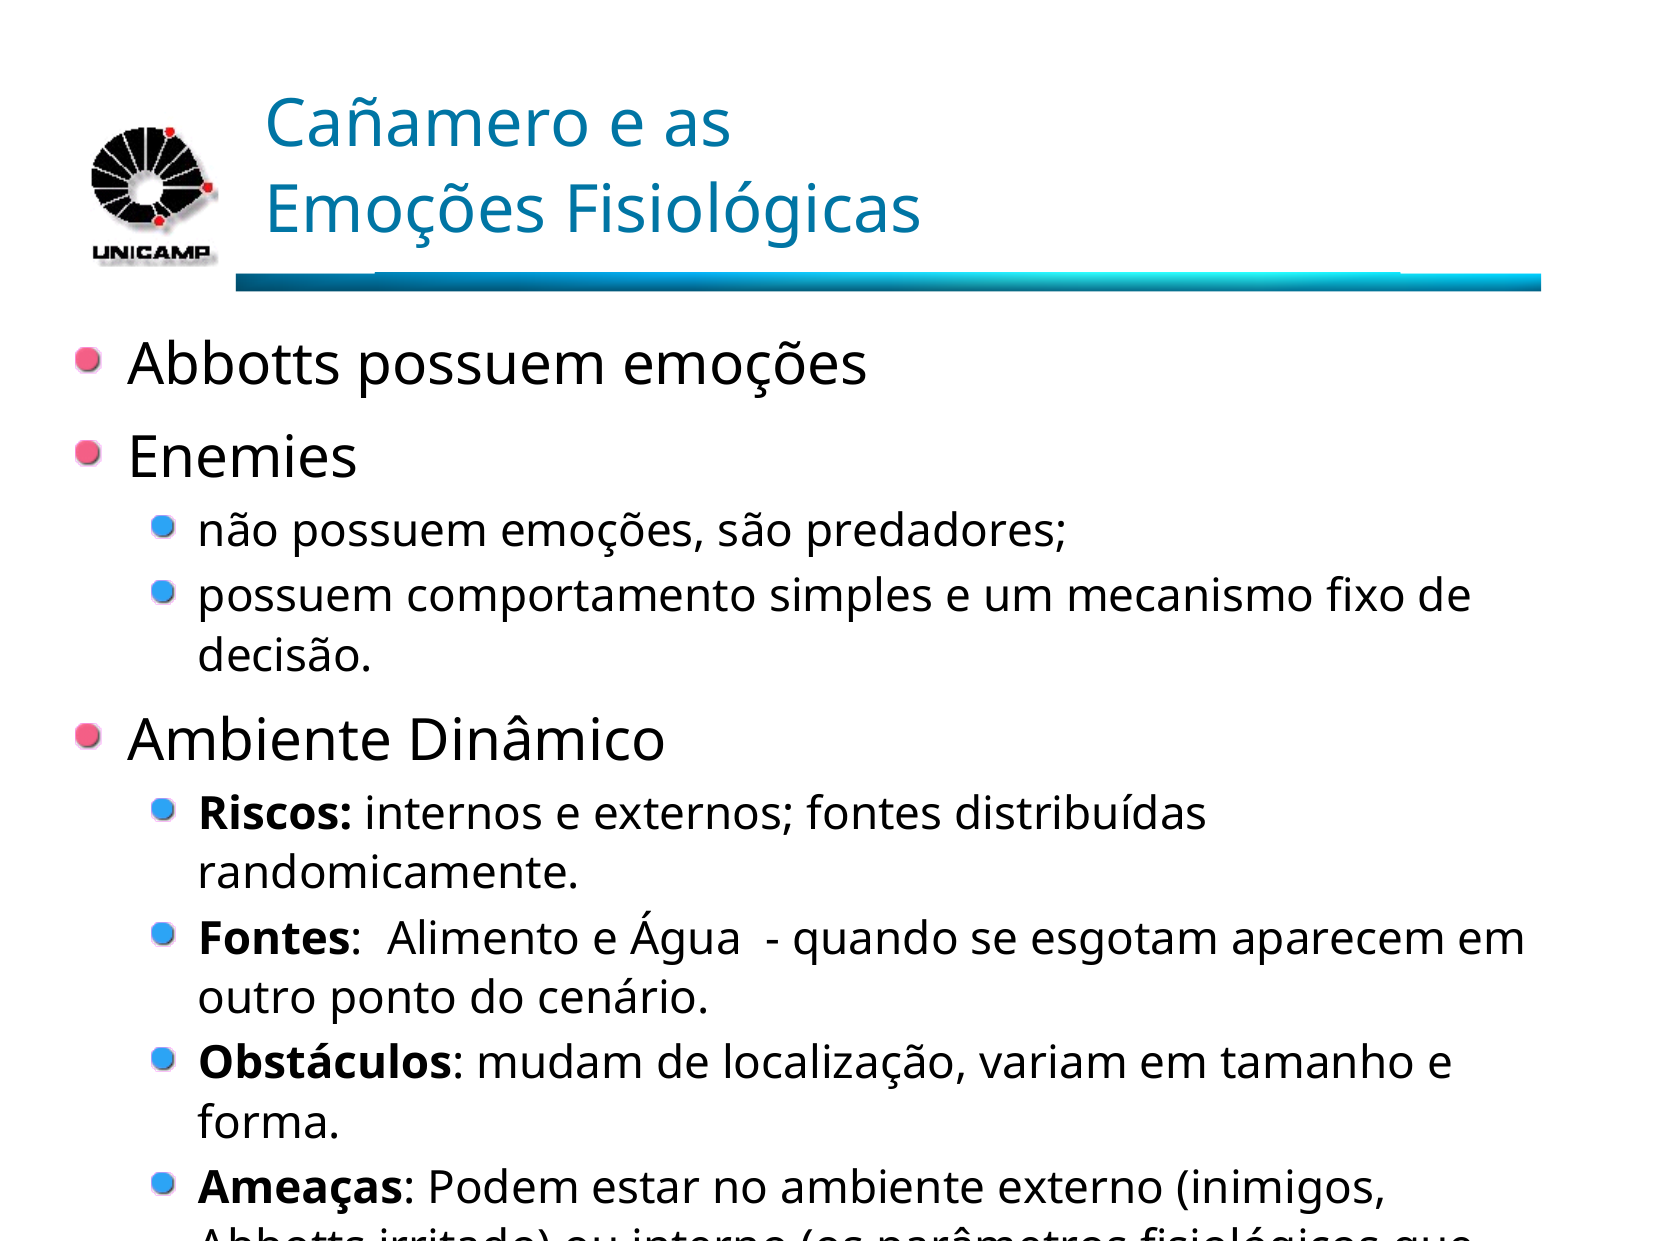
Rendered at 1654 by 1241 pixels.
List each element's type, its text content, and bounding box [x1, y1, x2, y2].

picture [150, 1177, 177, 1197]
picture [125, 272, 1654, 295]
list Abbotts possuem emoções Enemies não possuem emoções, são predadores; possuem comportamento simples e um mecanismo fixo de decisão. Ambiente Dinâmico Riscos: internos e externos; fontes distribuídas randomicamente. Fontes: Alimento e Água - quando se esgotam aparecem em outro ponto do cenário. Obstáculos: mudam de localização, variam em tamanho e forma. Ameaças: Podem estar no ambiente externo (inimigos, Abbotts irritado) ou interno (os parâmetros fisiológicos que ameaçam a sobrevivência). [56, 324, 1536, 1177]
title Cañamero e as Emoções Fisiológicas [264, 42, 1534, 250]
